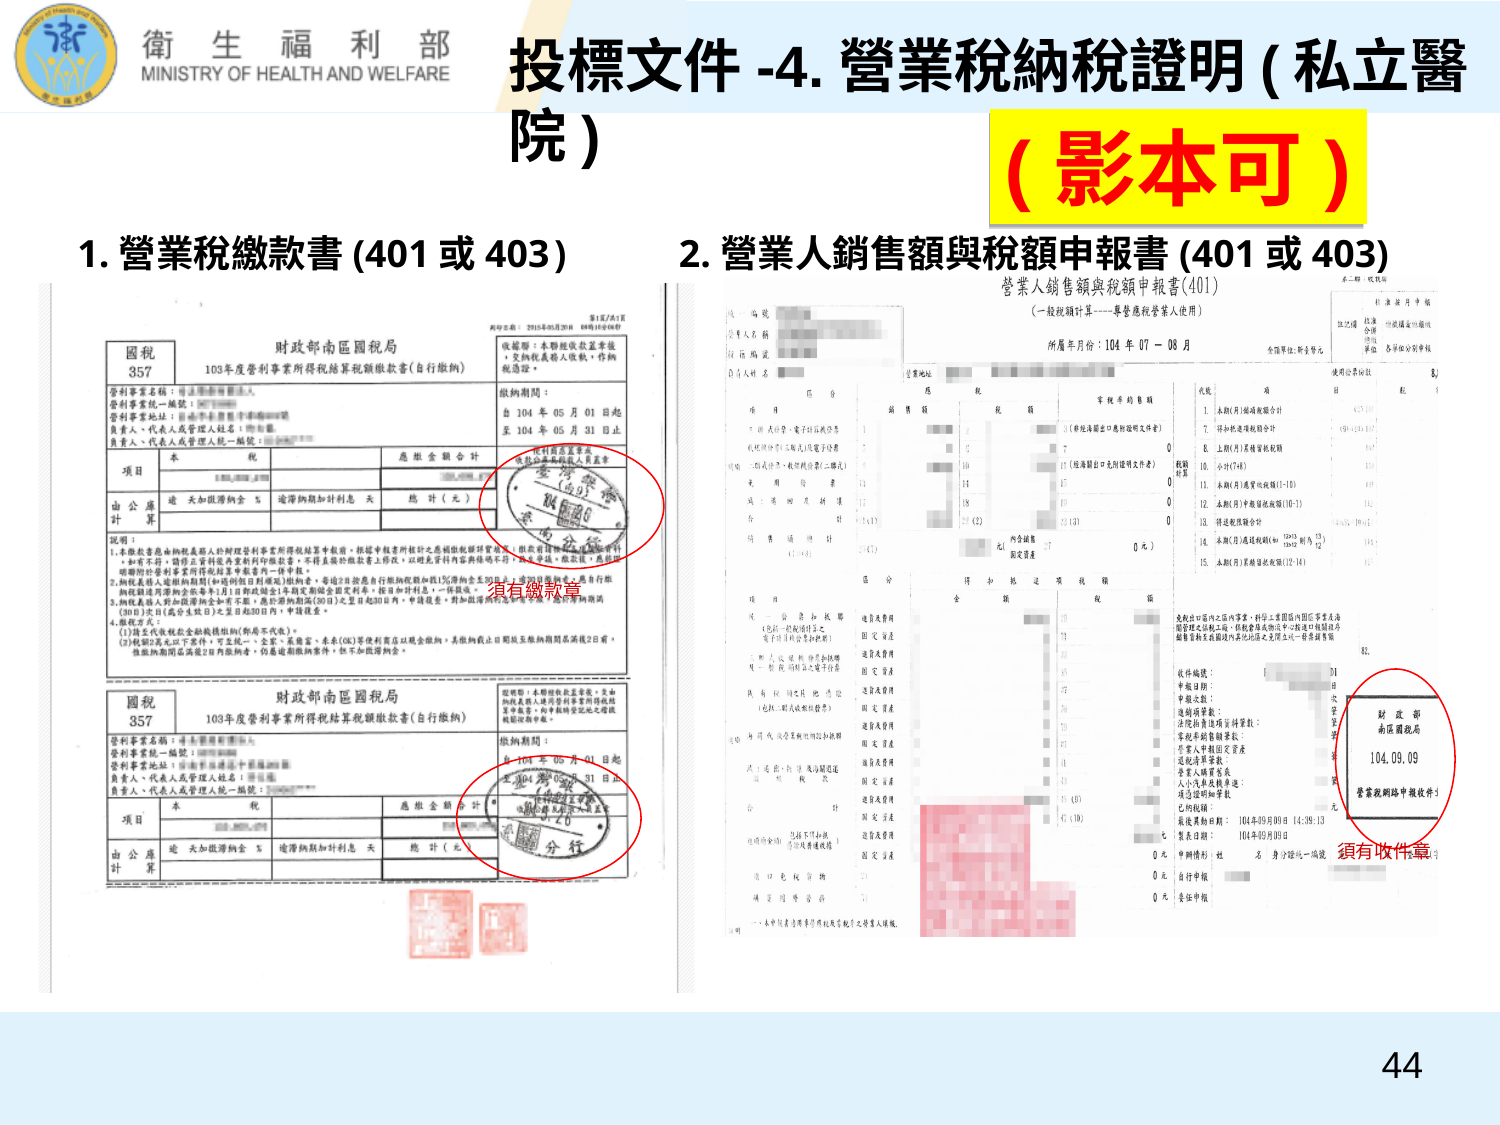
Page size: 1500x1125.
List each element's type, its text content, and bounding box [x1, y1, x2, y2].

picture [1337, 670, 1438, 833]
text_box 2.營業人銷售額與稅額申報書(401或403) [663, 222, 1456, 283]
text_box 44 [1366, 1033, 1459, 1094]
text_box 投標文件-4.營業稅納稅證明(私立醫院) [494, 22, 1500, 177]
picture [722, 283, 1438, 937]
text_box 1.營業稅繳款書(401或403) [62, 222, 558, 283]
picture [1431, 825, 1438, 833]
text_box 須有繳款章 [473, 571, 679, 609]
picture [38, 283, 695, 993]
text_box 須有收件章 [1322, 833, 1461, 870]
text_box (影本可) [990, 109, 1367, 224]
